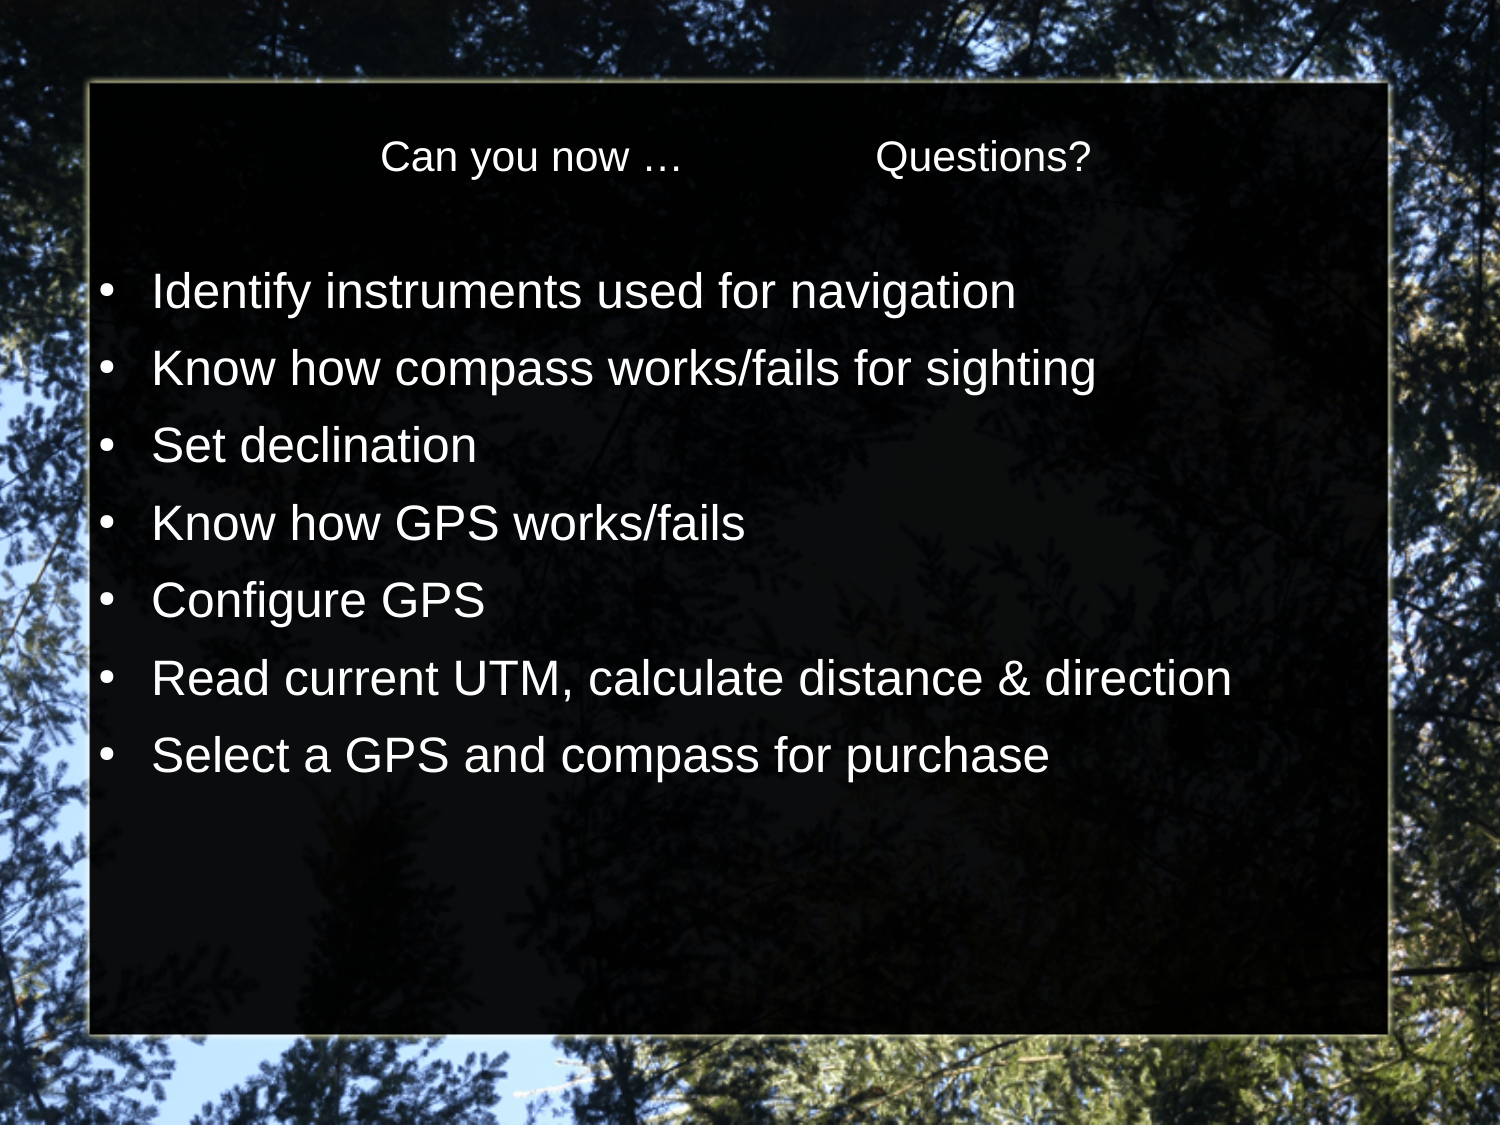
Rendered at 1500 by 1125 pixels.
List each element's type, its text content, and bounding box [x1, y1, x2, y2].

title Can you now … Questions? [80, 80, 1393, 233]
picture [0, 0, 1500, 1125]
list Identify instruments used for navigation Know how compass works/fails for sighting Set declination Know how GPS works/fails Configure GPS Read current UTM, calculate distance & direction Select a GPS and compass for purchase [80, 263, 1393, 916]
